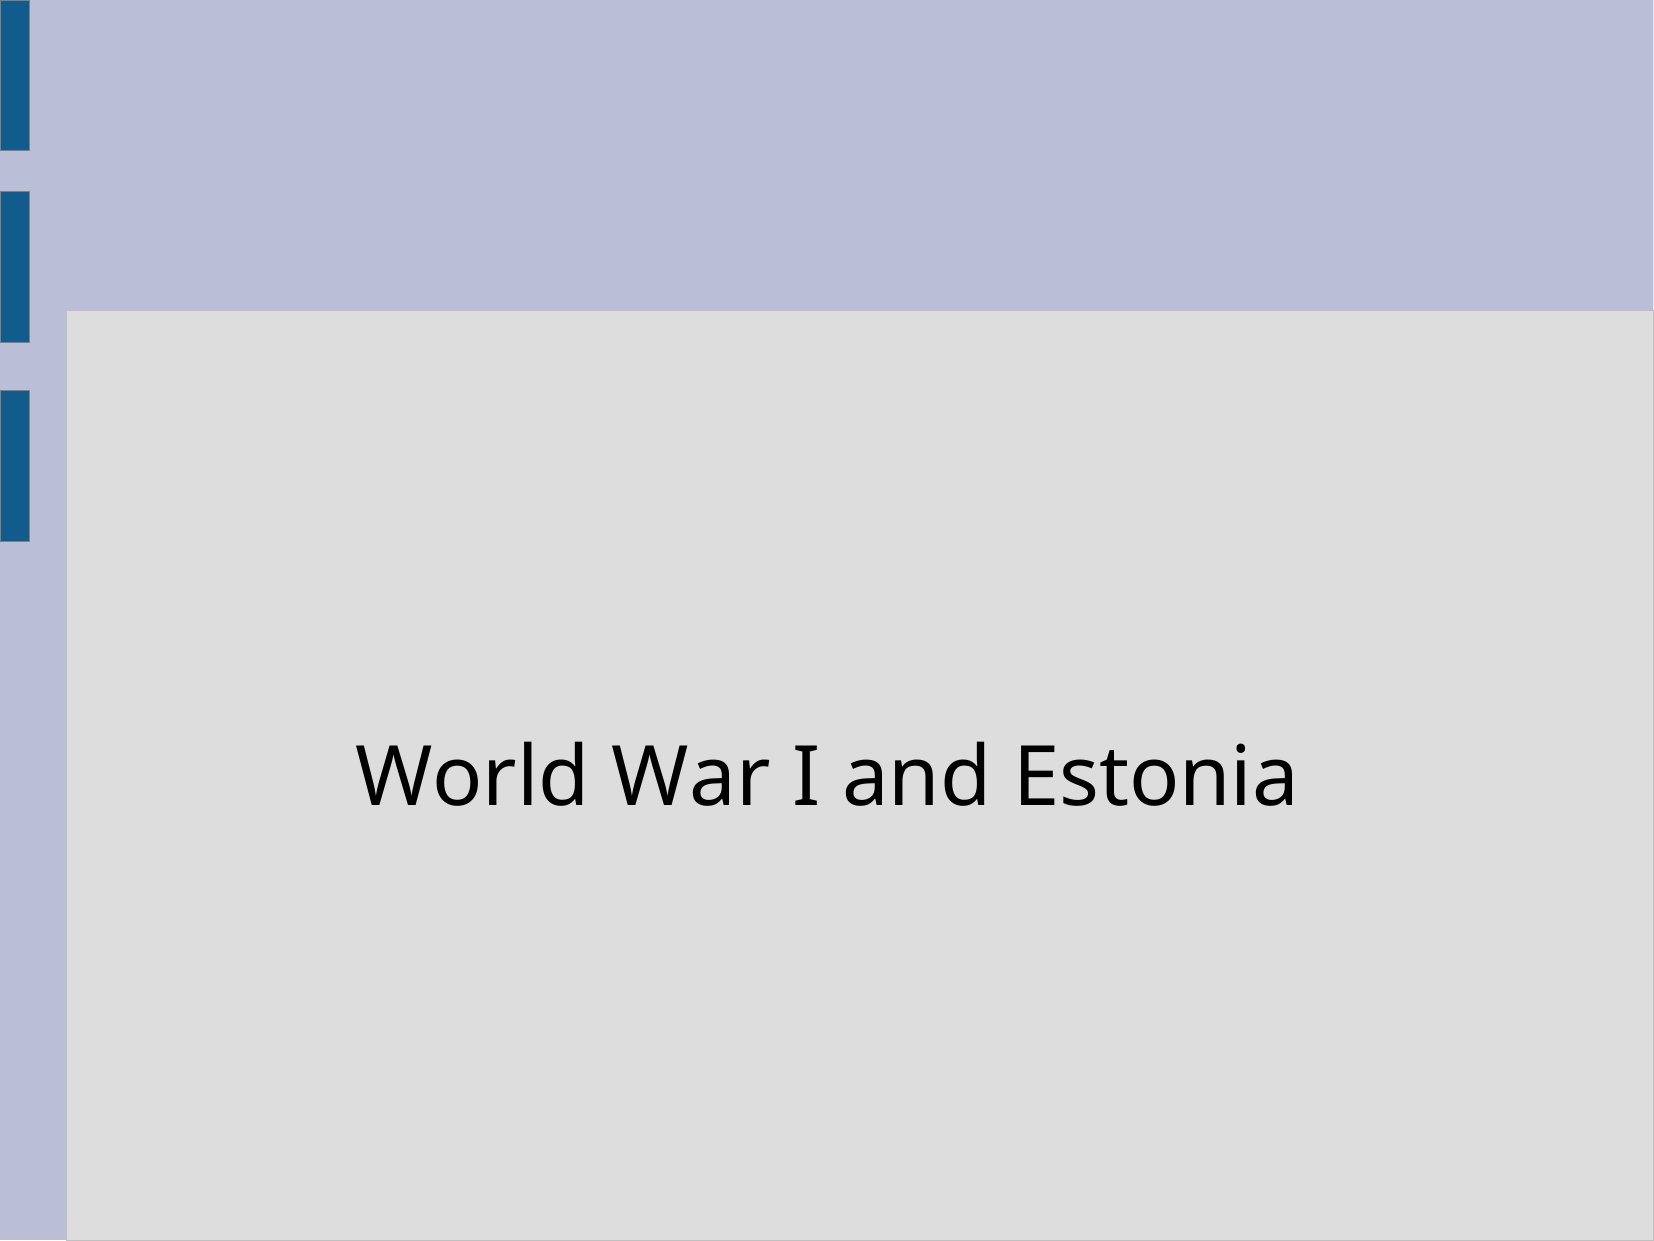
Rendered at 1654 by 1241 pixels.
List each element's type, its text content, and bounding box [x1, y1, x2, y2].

list World War I and Estonia [121, 344, 1534, 1127]
